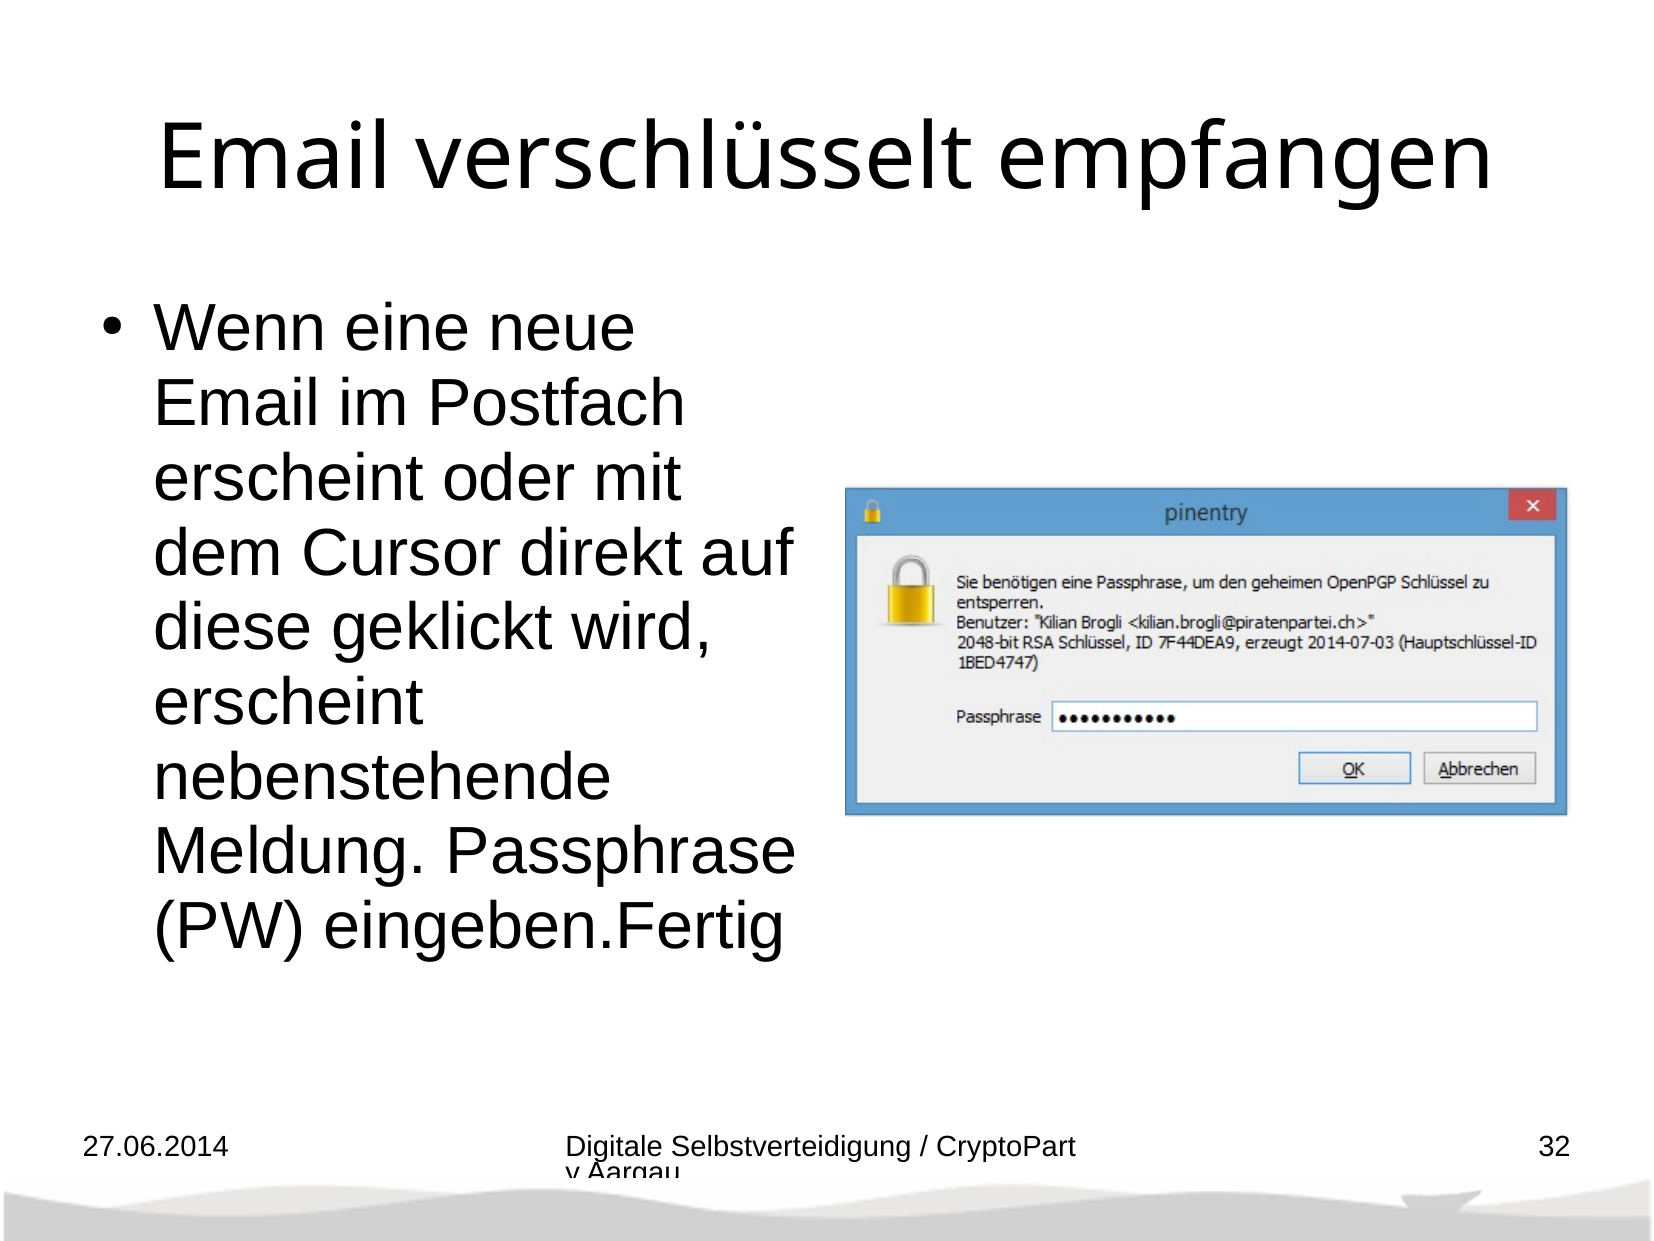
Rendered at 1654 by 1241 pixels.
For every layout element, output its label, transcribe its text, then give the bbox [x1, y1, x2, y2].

title Email verschlüsselt empfangen [82, 49, 1571, 257]
picture [845, 482, 1572, 818]
list Wenn eine neue Email im Postfach erscheint oder mit dem Cursor direkt auf diese geklickt wird, erscheint nebenstehende Meldung. Passphrase (PW) eingeben.Fertig [82, 290, 809, 1010]
picture [3, 1178, 1654, 1241]
